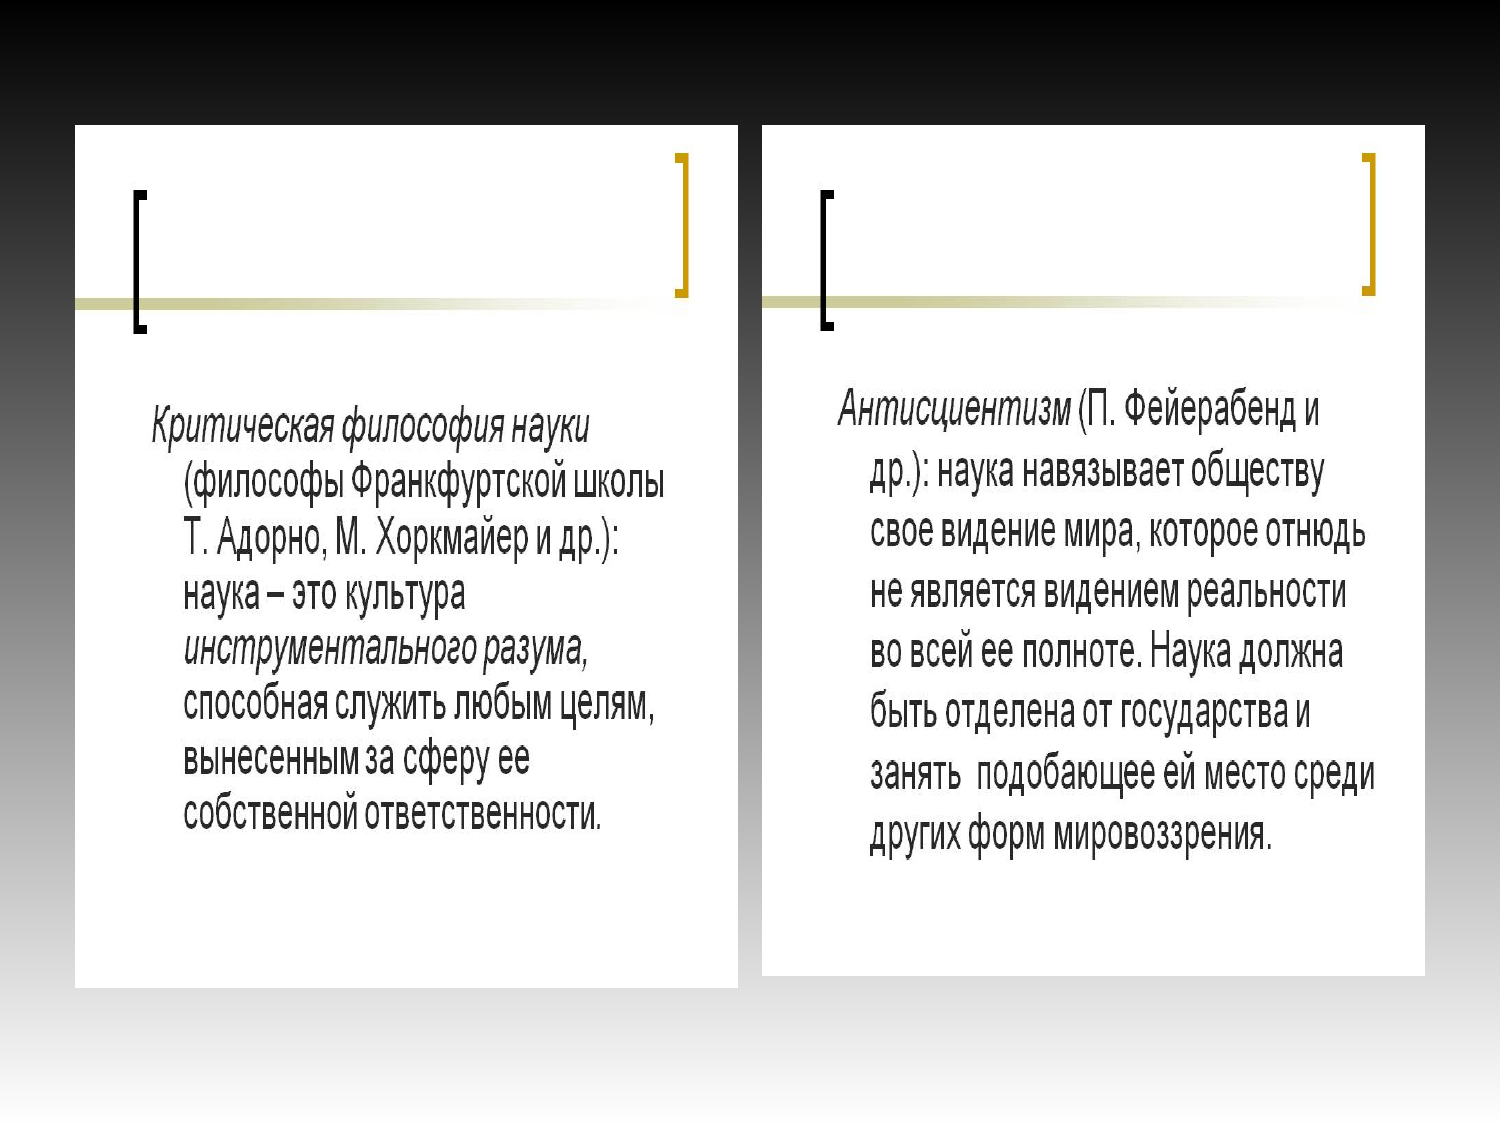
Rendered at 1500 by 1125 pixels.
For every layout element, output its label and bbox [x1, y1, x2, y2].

picture [762, 125, 1425, 976]
picture [75, 125, 738, 988]
title [75, 45, 1425, 233]
